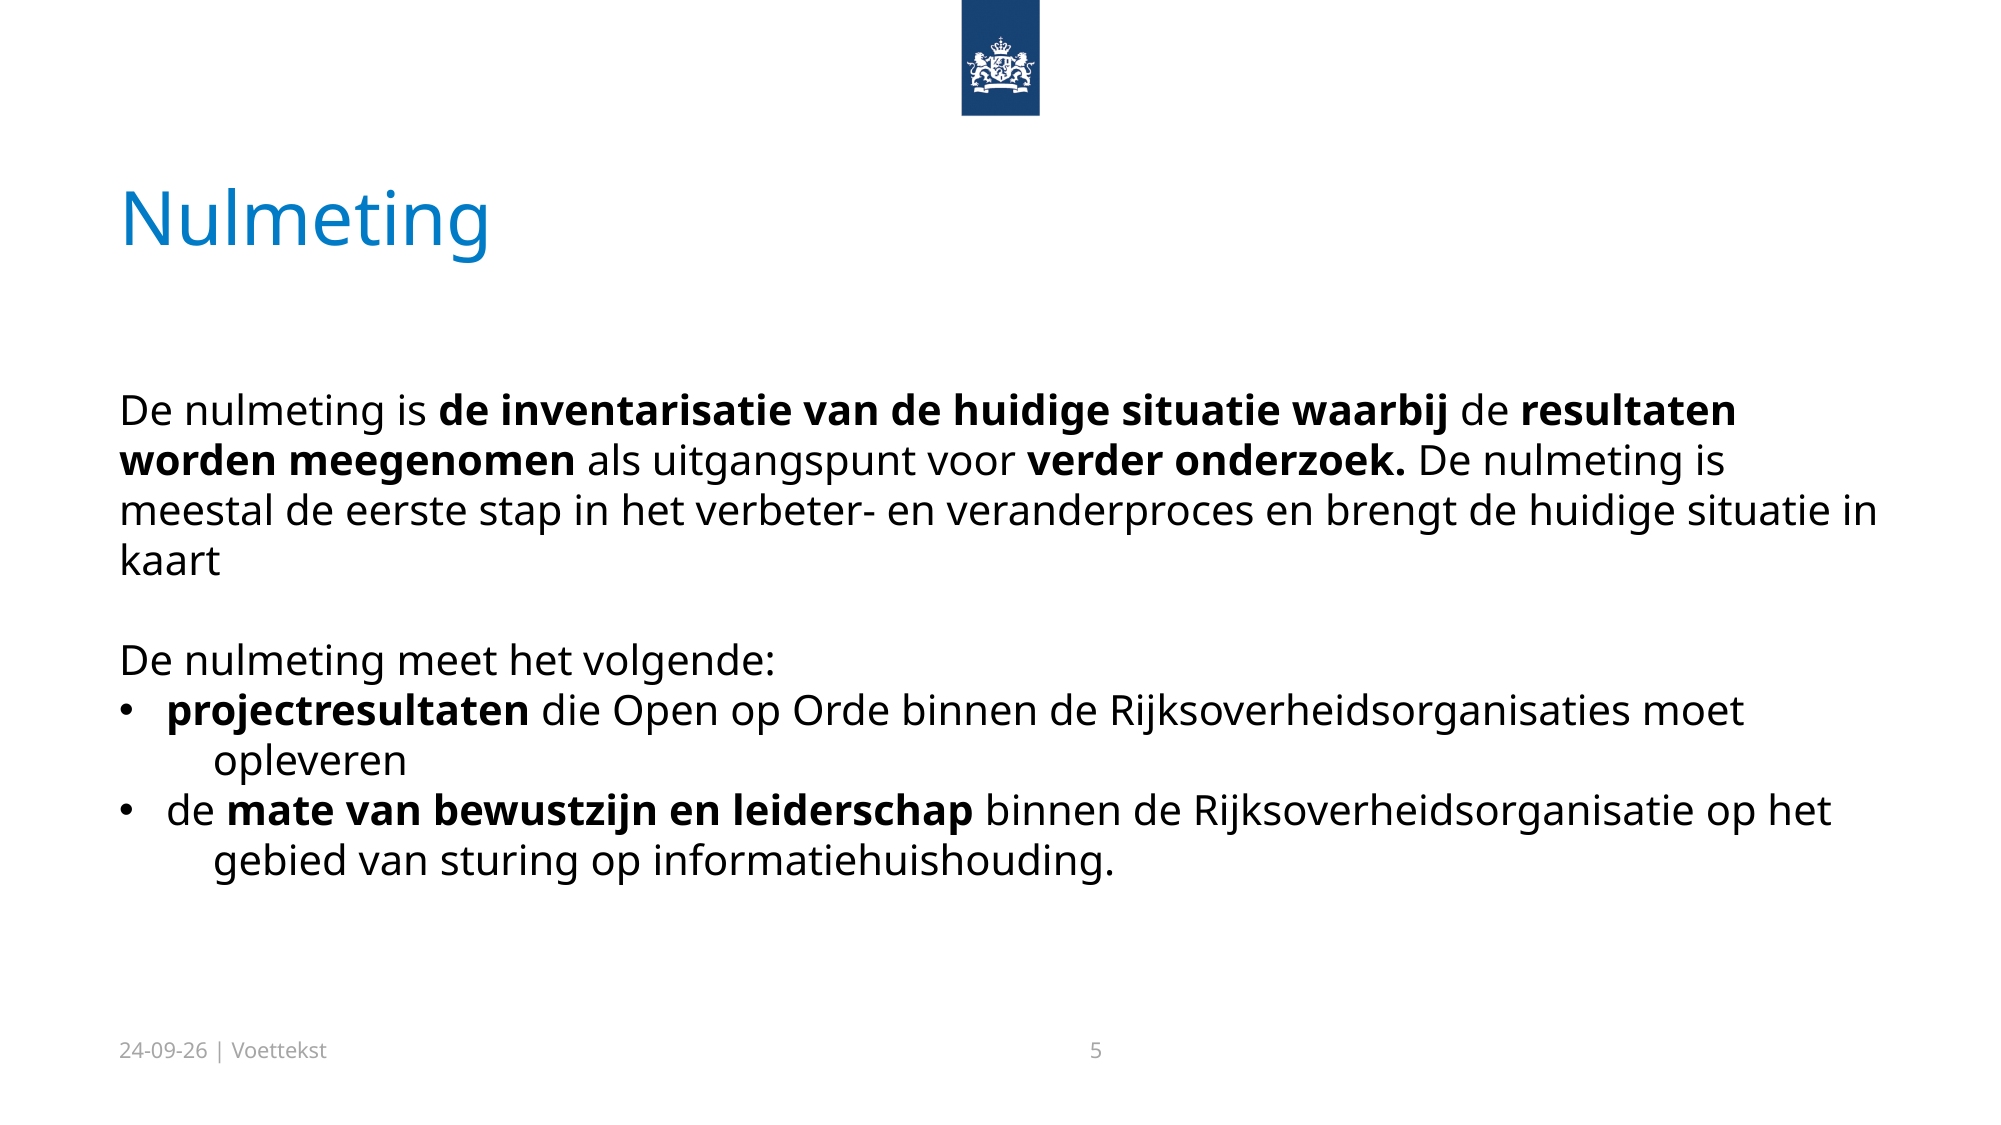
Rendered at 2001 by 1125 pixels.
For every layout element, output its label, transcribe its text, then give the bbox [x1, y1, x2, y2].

text_box De nulmeting is de inventarisatie van de huidige situatie waarbij de resultaten worden meegenomen als uitgangspunt voor verder onderzoek. De nulmeting is meestal de eerste stap in het verbeter- en veranderproces en brengt de huidige situatie in kaart De nulmeting meet het volgende: projectresultaten die Open op Orde binnen de Rijksoverheidsorganisaties moet opleveren de mate van bewustzijn en leiderschap binnen de Rijksoverheidsorganisatie op het gebied van sturing op informatiehuishouding. [104, 376, 1897, 988]
title Nulmeting [104, 172, 1897, 329]
text_box 5 [1074, 1020, 1897, 1074]
text_box 26 april 2021 | Voettekst [104, 1020, 925, 1074]
